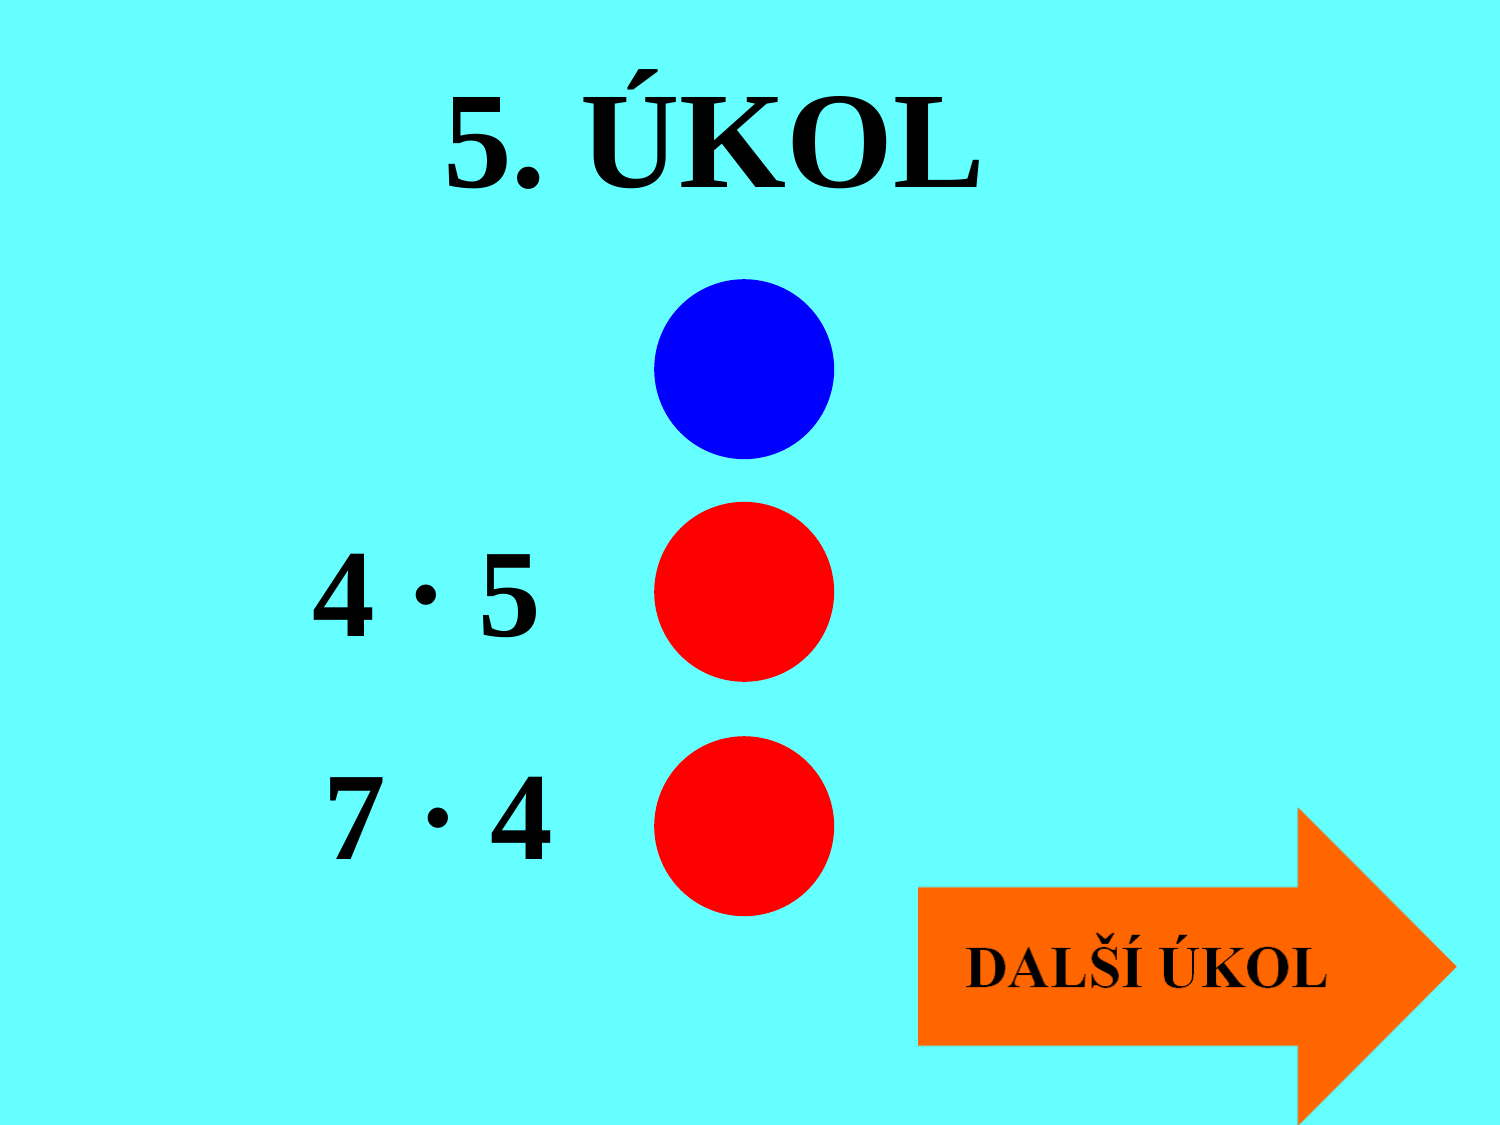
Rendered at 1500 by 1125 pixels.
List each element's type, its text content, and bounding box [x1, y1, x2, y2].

picture [917, 806, 1458, 1125]
text_box [656, 281, 833, 458]
text_box 4 · 5 [265, 503, 588, 670]
text_box [656, 738, 833, 915]
text_box 7 · 4 [277, 726, 600, 892]
text_box 5. ÚKOL [360, 42, 1070, 224]
text_box [656, 503, 833, 680]
